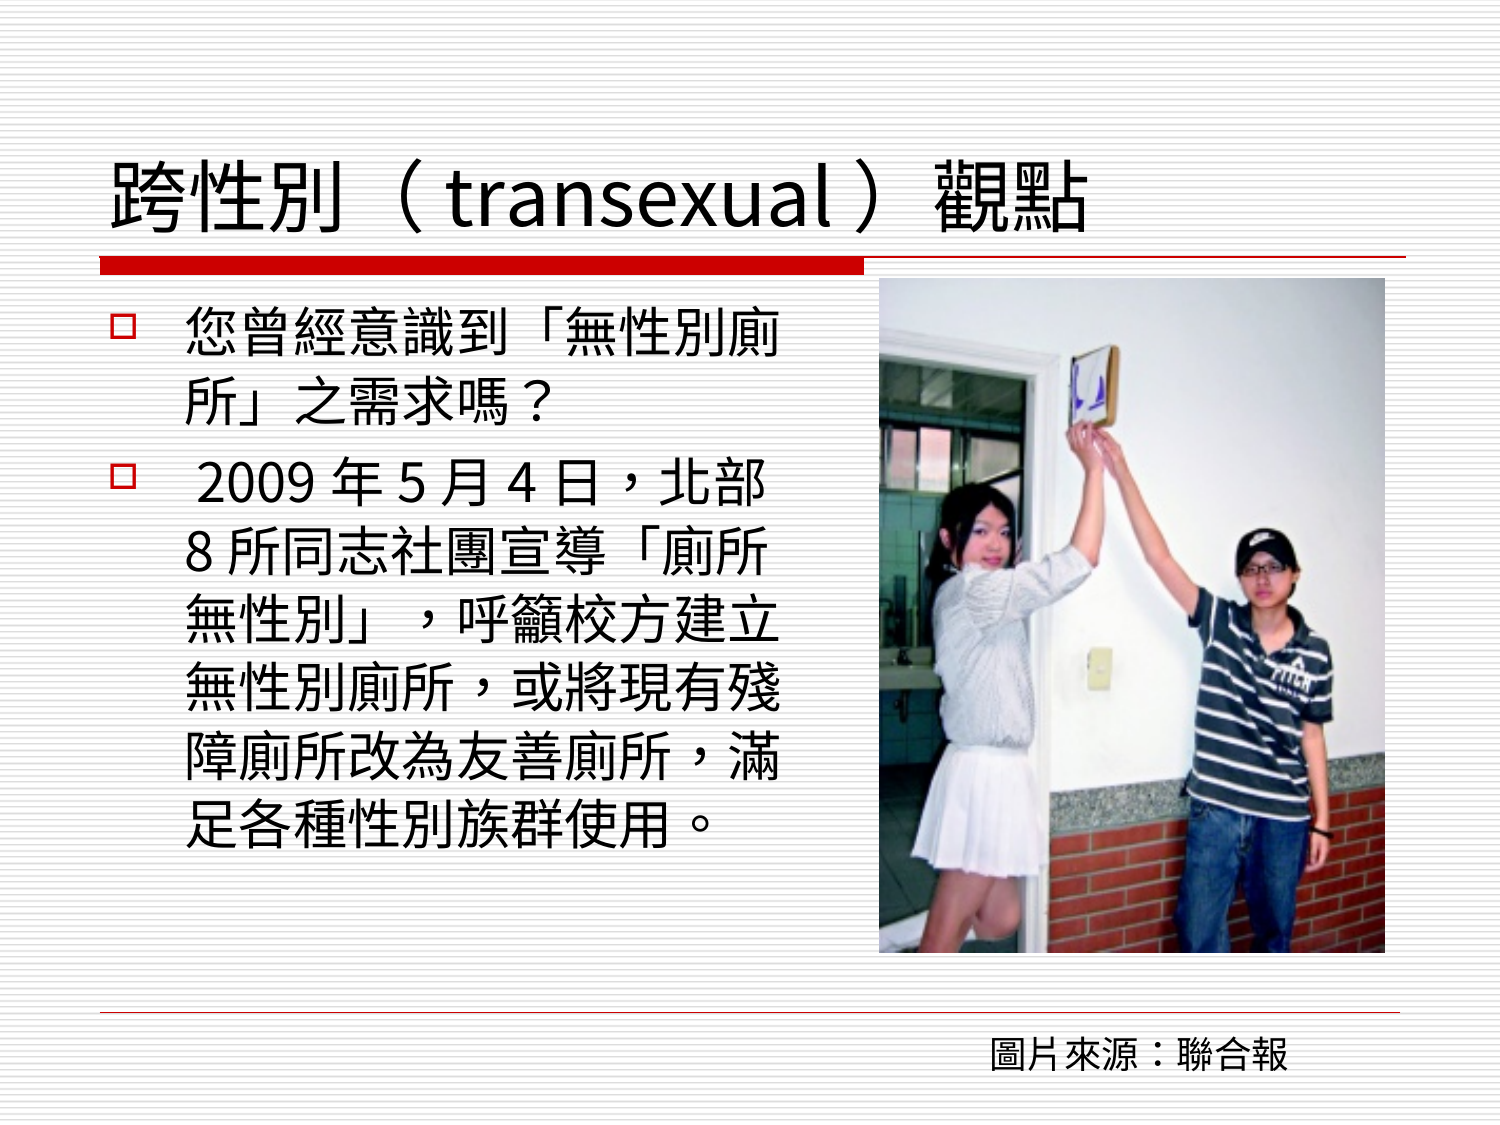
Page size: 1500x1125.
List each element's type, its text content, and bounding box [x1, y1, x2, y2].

list 您曾經意識到「無性別廁所」之需求嗎？ 2009年5月4日，北部8所同志社團宣導「廁所無性別」，呼籲校方建立無性別廁所，或將現有殘障廁所改為友善廁所，滿足各種性別族群使用。 [92, 287, 810, 988]
text_box 圖片來源：聯合報 [974, 1023, 1329, 1084]
picture [0, 0, 1500, 1125]
title 跨性別（transexual）觀點 [94, 50, 1407, 250]
